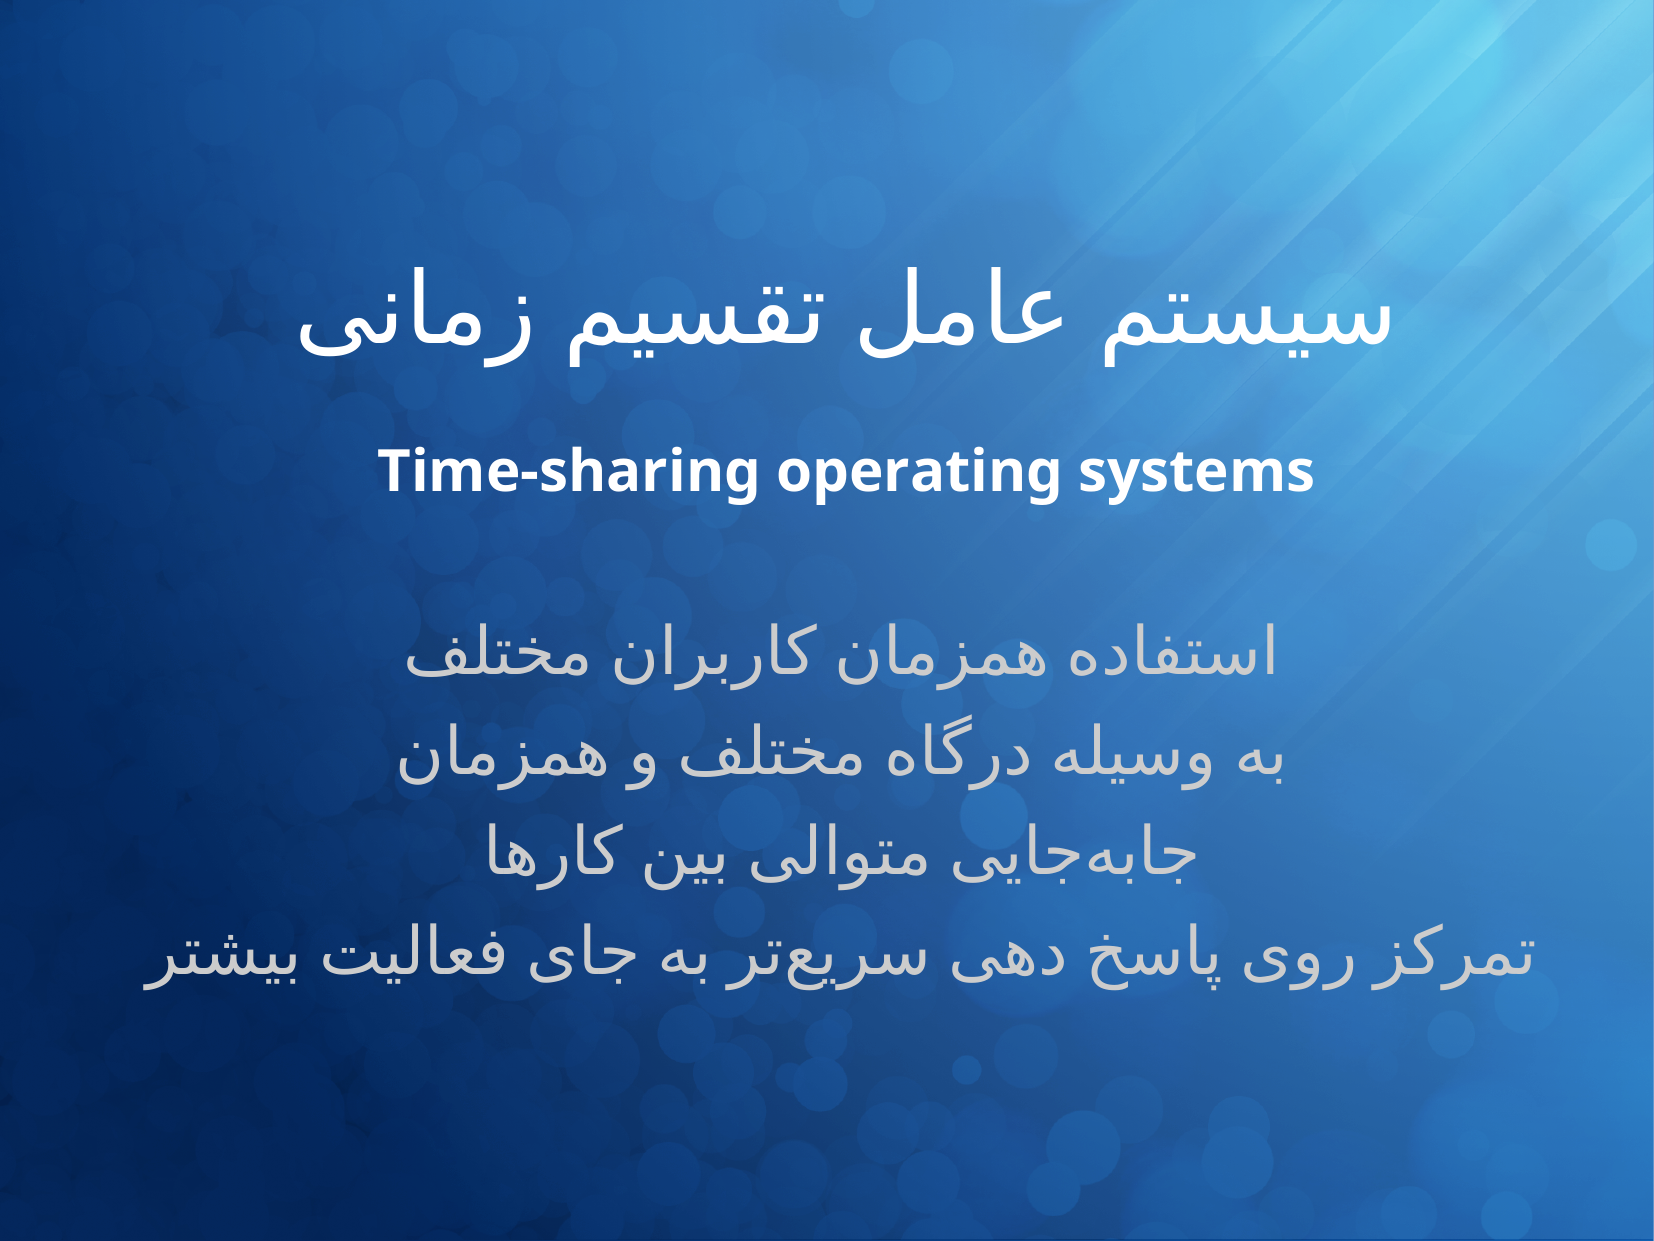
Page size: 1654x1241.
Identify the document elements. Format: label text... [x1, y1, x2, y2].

title Time-sharing operating systems [118, 412, 1576, 526]
picture [0, 0, 1654, 1241]
title سیستم عامل تقسیم زمانی [118, 187, 1576, 412]
subtitle استفاده همزمان کاربران مختلف به وسیله درگاه مختلف و همزمان جابه‌جایی متوالی بین کارها تمرکز روی پاسخ دهی سریع‌تر به جای فعالیت بیشتر [113, 515, 1571, 1088]
